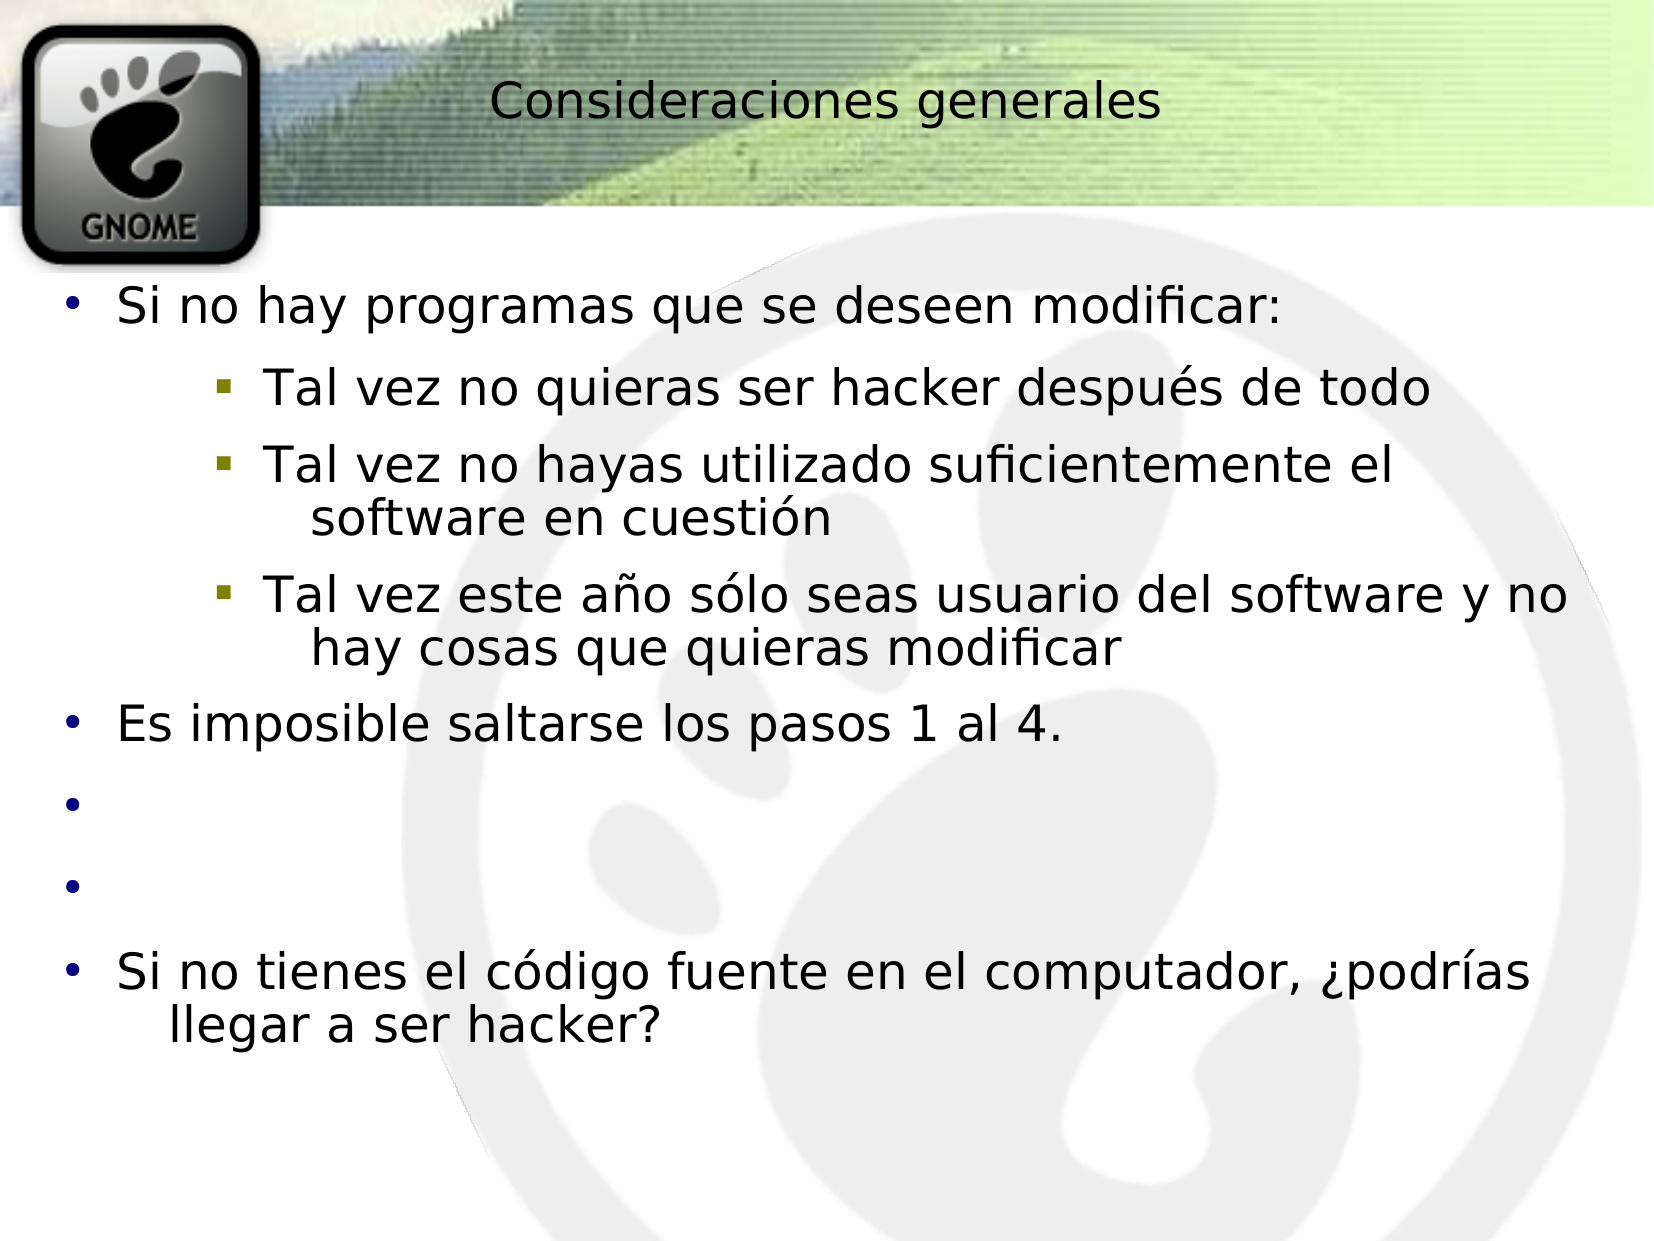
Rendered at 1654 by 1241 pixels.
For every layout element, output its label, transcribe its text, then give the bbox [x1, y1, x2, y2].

title Consideraciones generales [0, 0, 1653, 207]
picture [0, 0, 1654, 1241]
list Si no hay programas que se deseen modificar: Tal vez no quieras ser hacker después de todo Tal vez no hayas utilizado suficientemente el software en cuestión Tal vez este año sólo seas usuario del software y no hay cosas que quieras modificar Es imposible saltarse los pasos 1 al 4. Si no tienes el código fuente en el computador, ¿podrías llegar a ser hacker? [29, 280, 1595, 1211]
